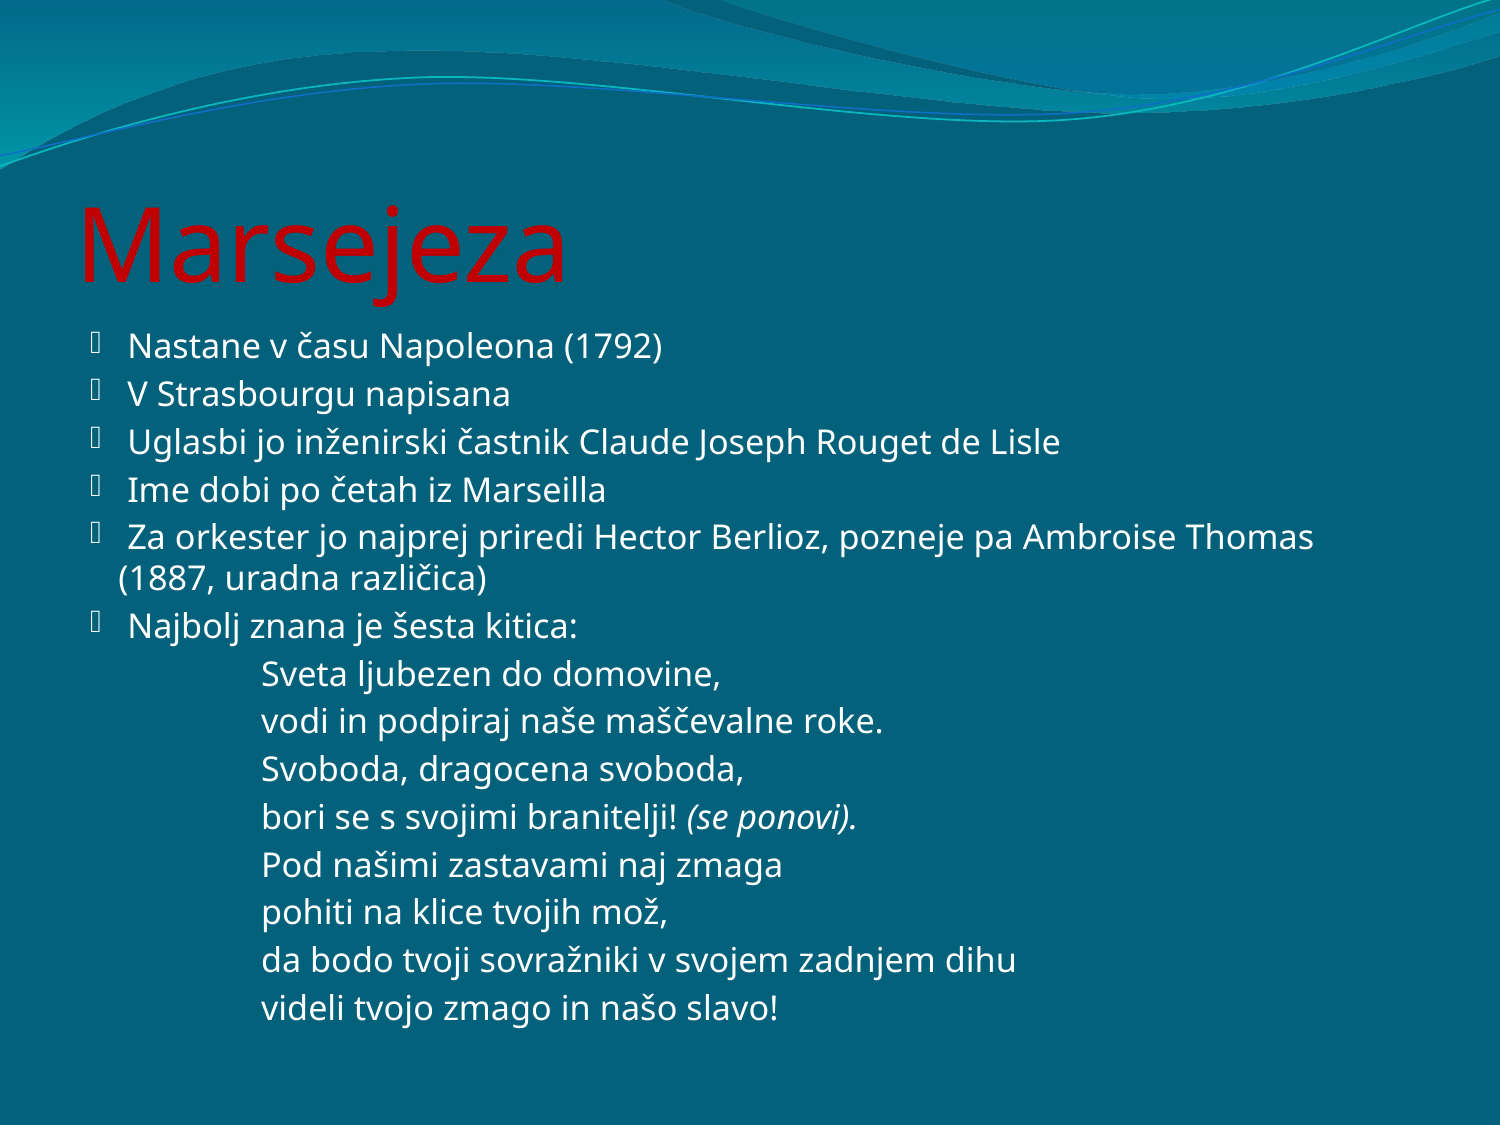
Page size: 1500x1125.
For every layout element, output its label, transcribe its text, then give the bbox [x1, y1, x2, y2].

list Nastane v času Napoleona (1792) V Strasbourgu napisana Uglasbi jo inženirski častnik Claude Joseph Rouget de Lisle Ime dobi po četah iz Marseilla Za orkester jo najprej priredi Hector Berlioz, pozneje pa Ambroise Thomas (1887, uradna različica) Najbolj znana je šesta kitica: Sveta ljubezen do domovine, vodi in podpiraj naše maščevalne roke. Svoboda, dragocena svoboda, bori se s svojimi branitelji! (se ponovi). Pod našimi zastavami naj zmaga pohiti na klice tvojih mož, da bodo tvoji sovražniki v svojem zadnjem dihu videli tvojo zmago in našo slavo! [75, 317, 1425, 1038]
title Marsejeza [75, 115, 1425, 304]
